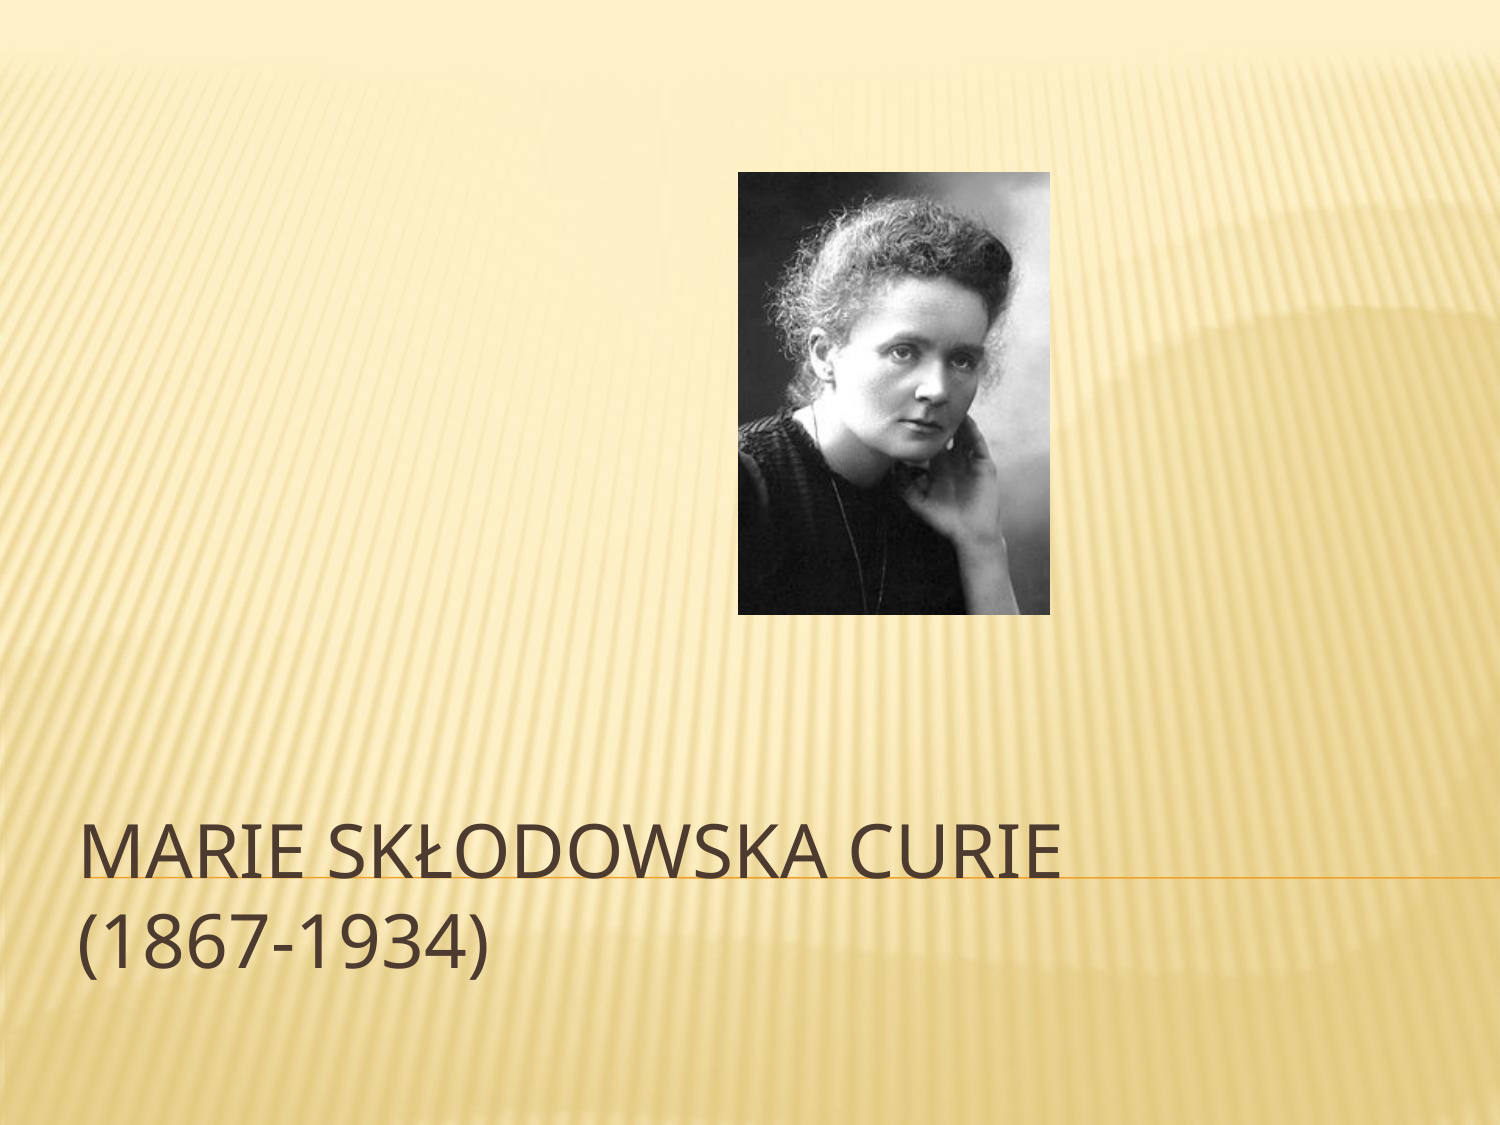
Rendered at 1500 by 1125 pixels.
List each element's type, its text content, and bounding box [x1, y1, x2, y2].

title MARIE SKŁODOWSKA CURIE (1867-1934) [62, 796, 1450, 997]
picture [0, 0, 1500, 1125]
